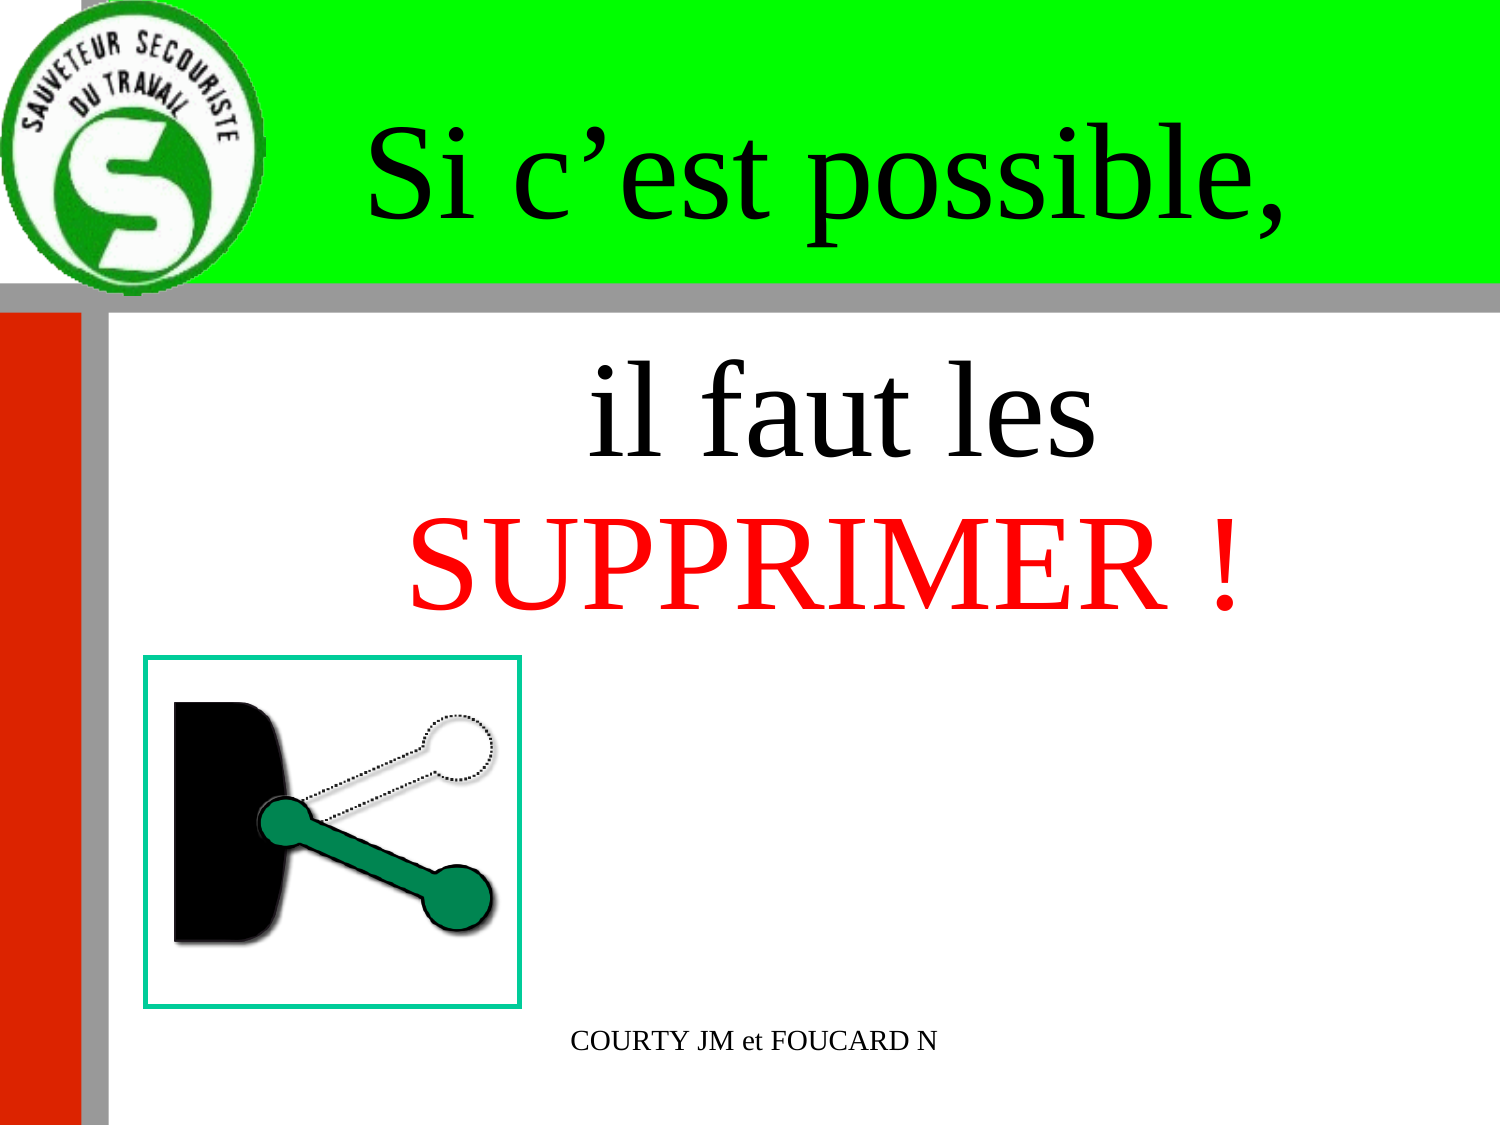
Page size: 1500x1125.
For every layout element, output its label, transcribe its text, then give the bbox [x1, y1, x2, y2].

picture [147, 660, 517, 1004]
picture [0, 0, 266, 296]
text_box Si c’est possible, il faut les SUPPRIMER ! [265, 88, 1388, 647]
